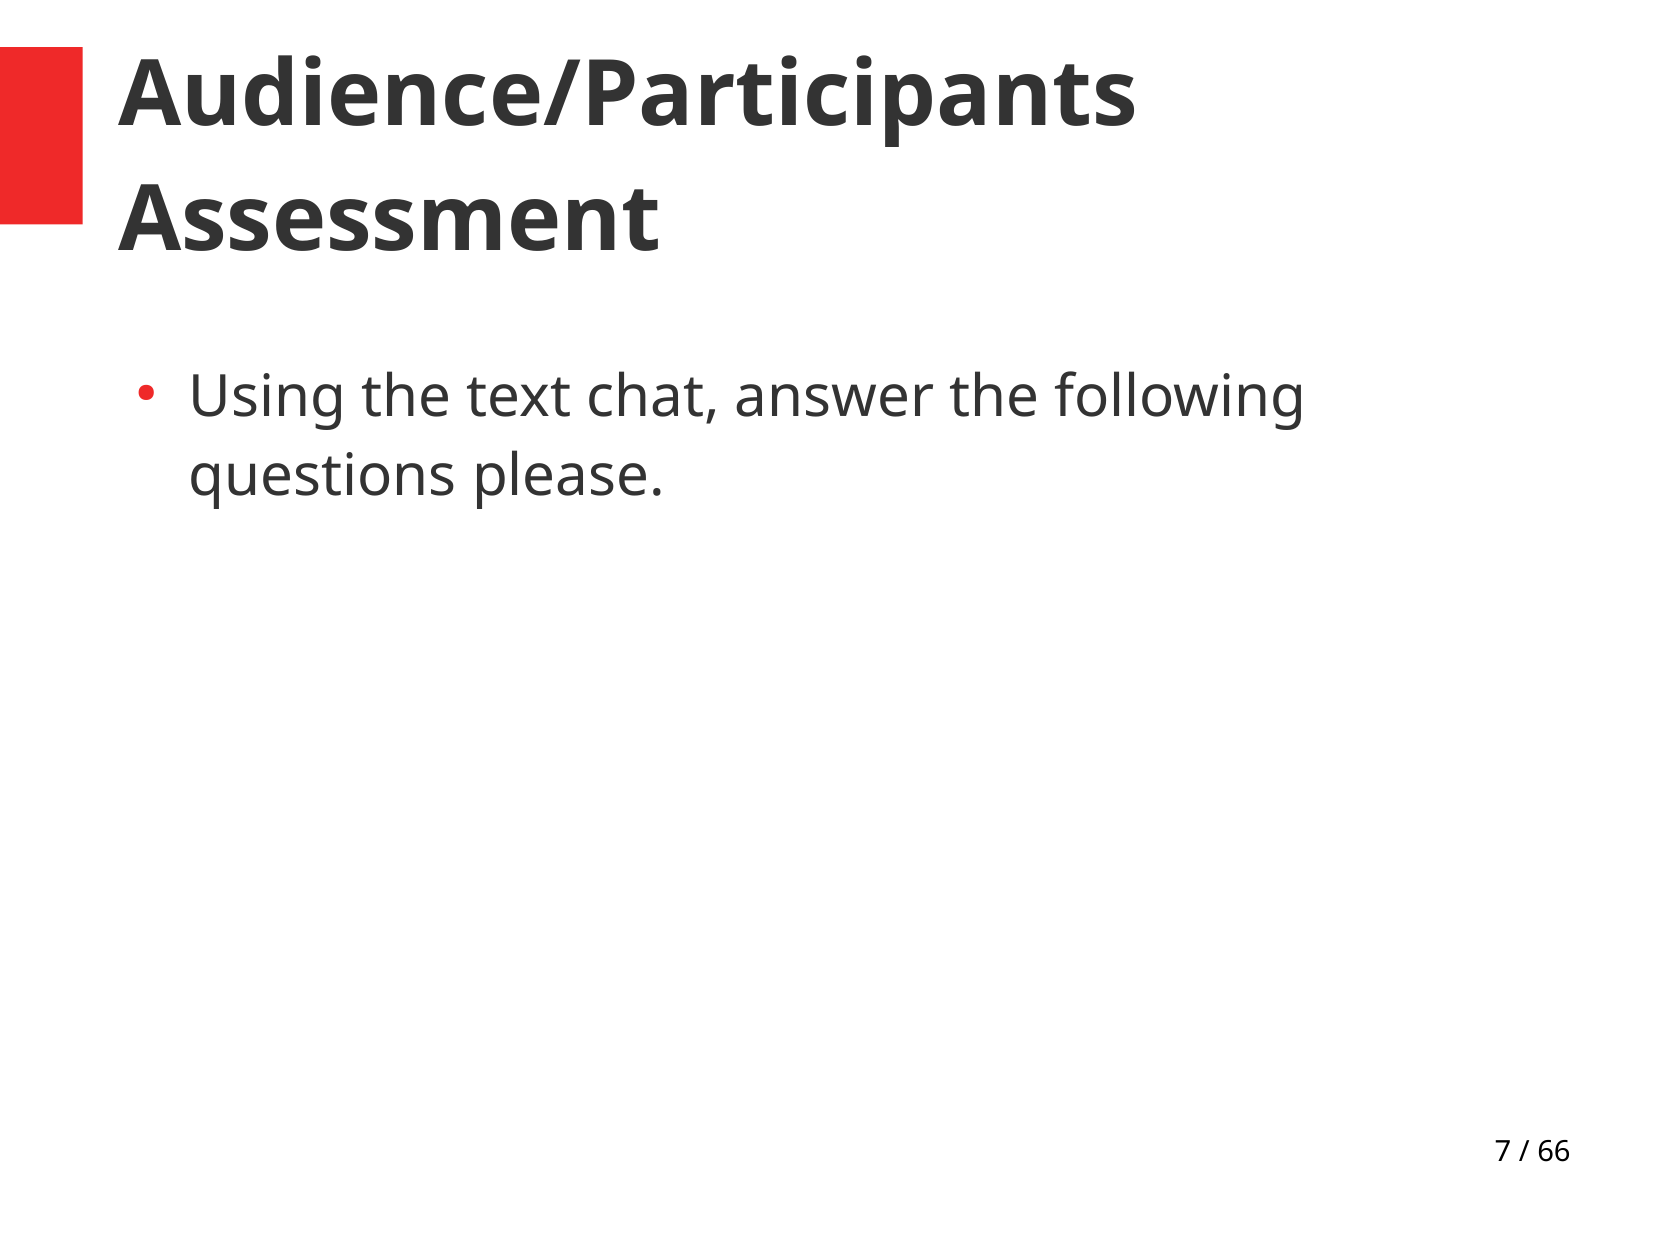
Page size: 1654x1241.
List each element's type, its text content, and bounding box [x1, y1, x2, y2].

title Audience/Participants Assessment [118, 27, 1571, 278]
list Using the text chat, answer the following questions please. [118, 354, 1536, 1074]
